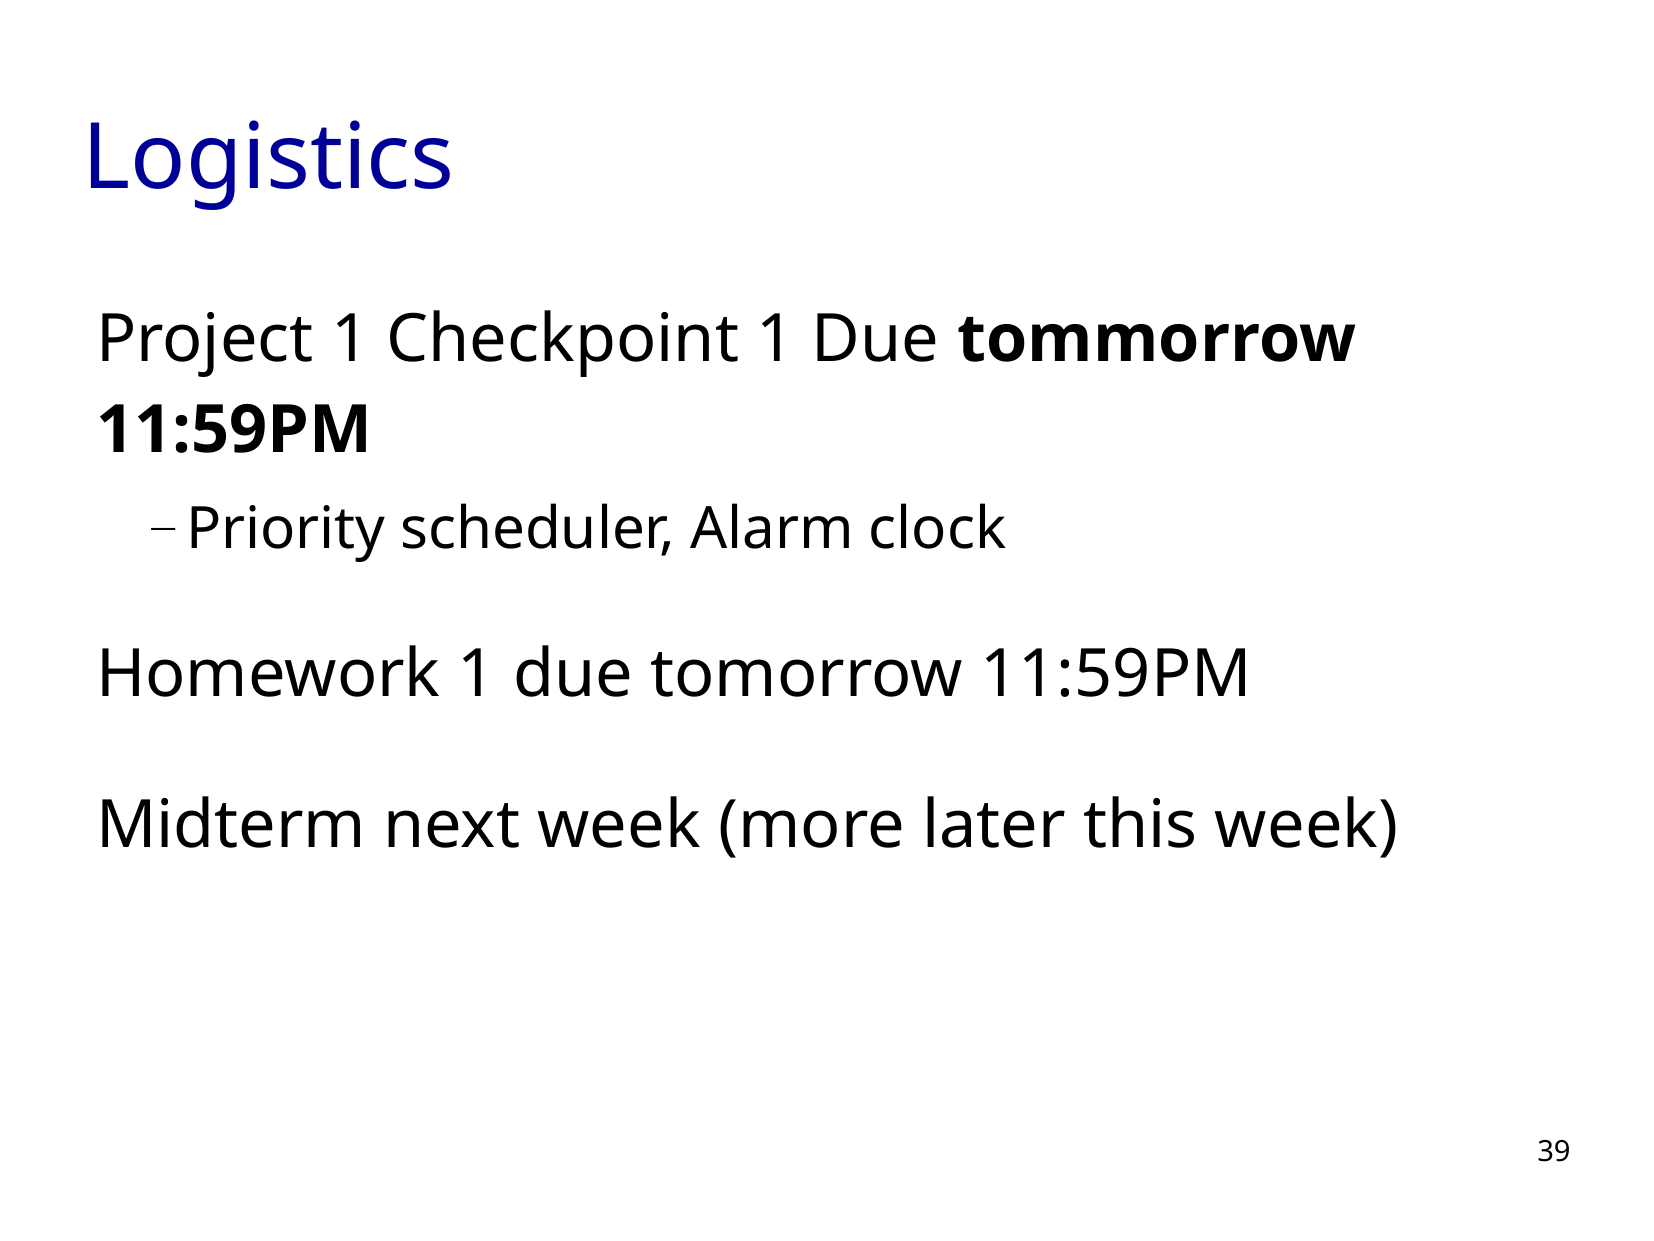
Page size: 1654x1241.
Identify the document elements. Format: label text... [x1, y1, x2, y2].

list Project 1 Checkpoint 1 Due tommorrow 11:59PM Priority scheduler, Alarm clock Homework 1 due tomorrow 11:59PM Midterm next week (more later this week) [60, 290, 1571, 1096]
title Logistics [82, 49, 1571, 257]
